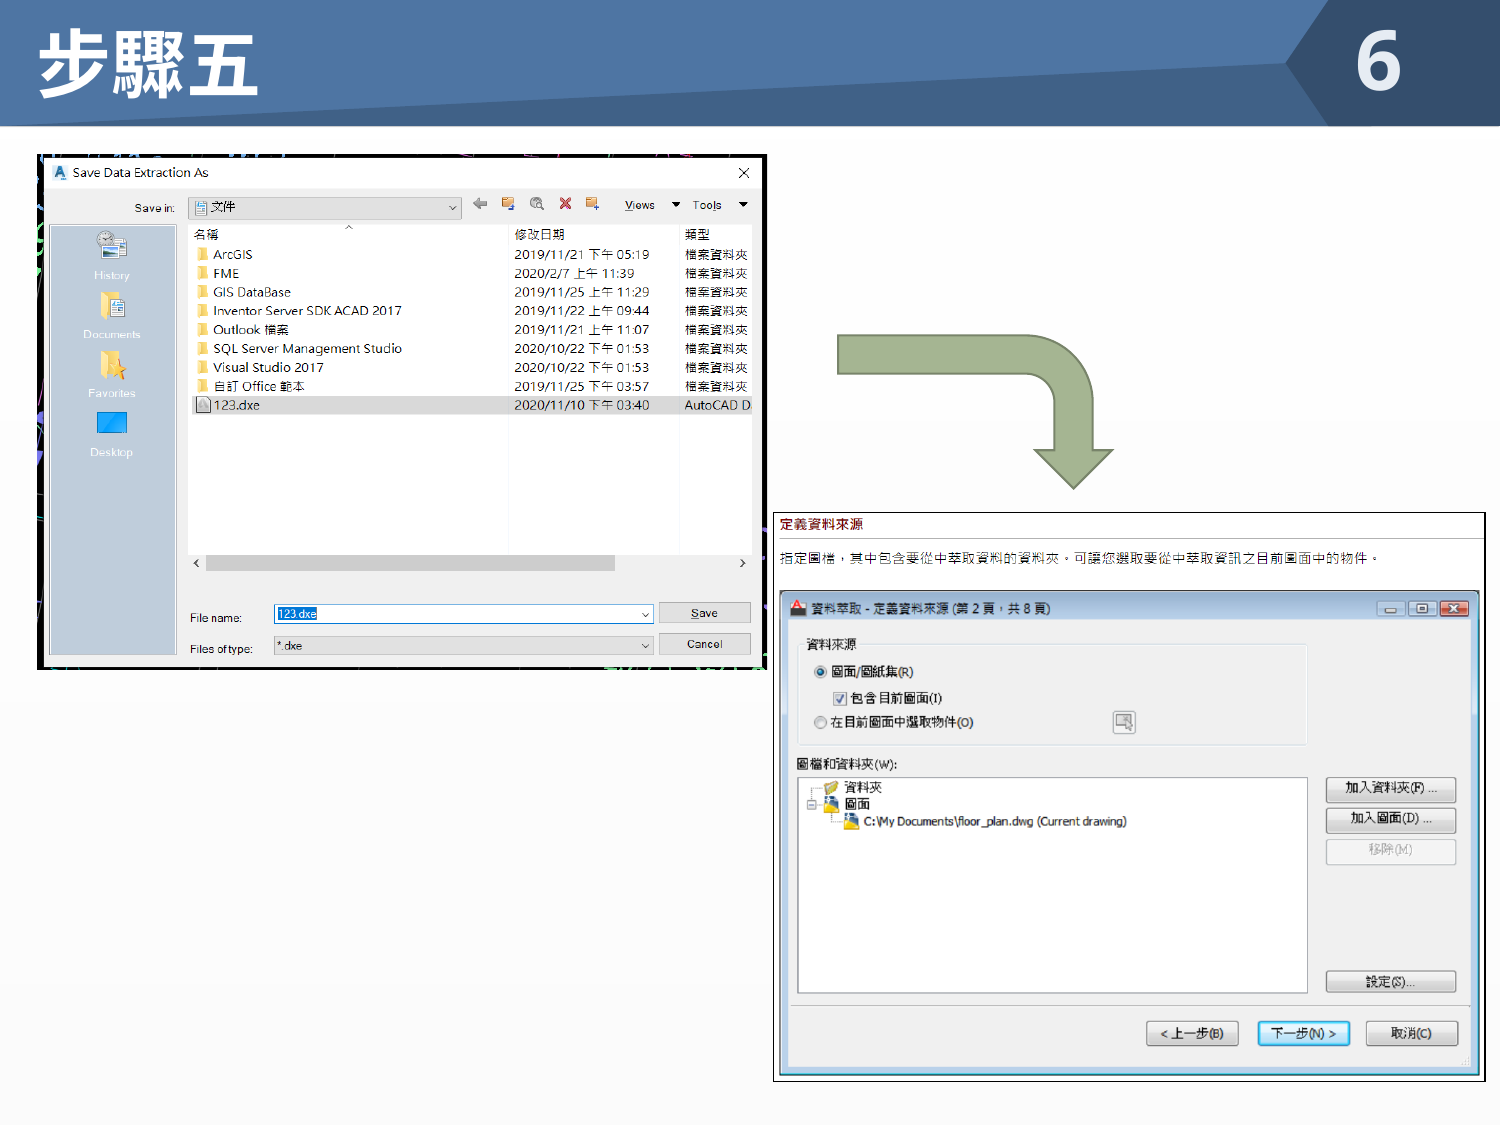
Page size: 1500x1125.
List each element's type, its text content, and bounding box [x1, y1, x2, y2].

picture [37, 154, 768, 670]
text_box [838, 335, 1112, 489]
text_box 6 [1340, 0, 1500, 116]
text_box 步驟五 [21, 9, 1282, 116]
picture [774, 513, 1485, 1081]
